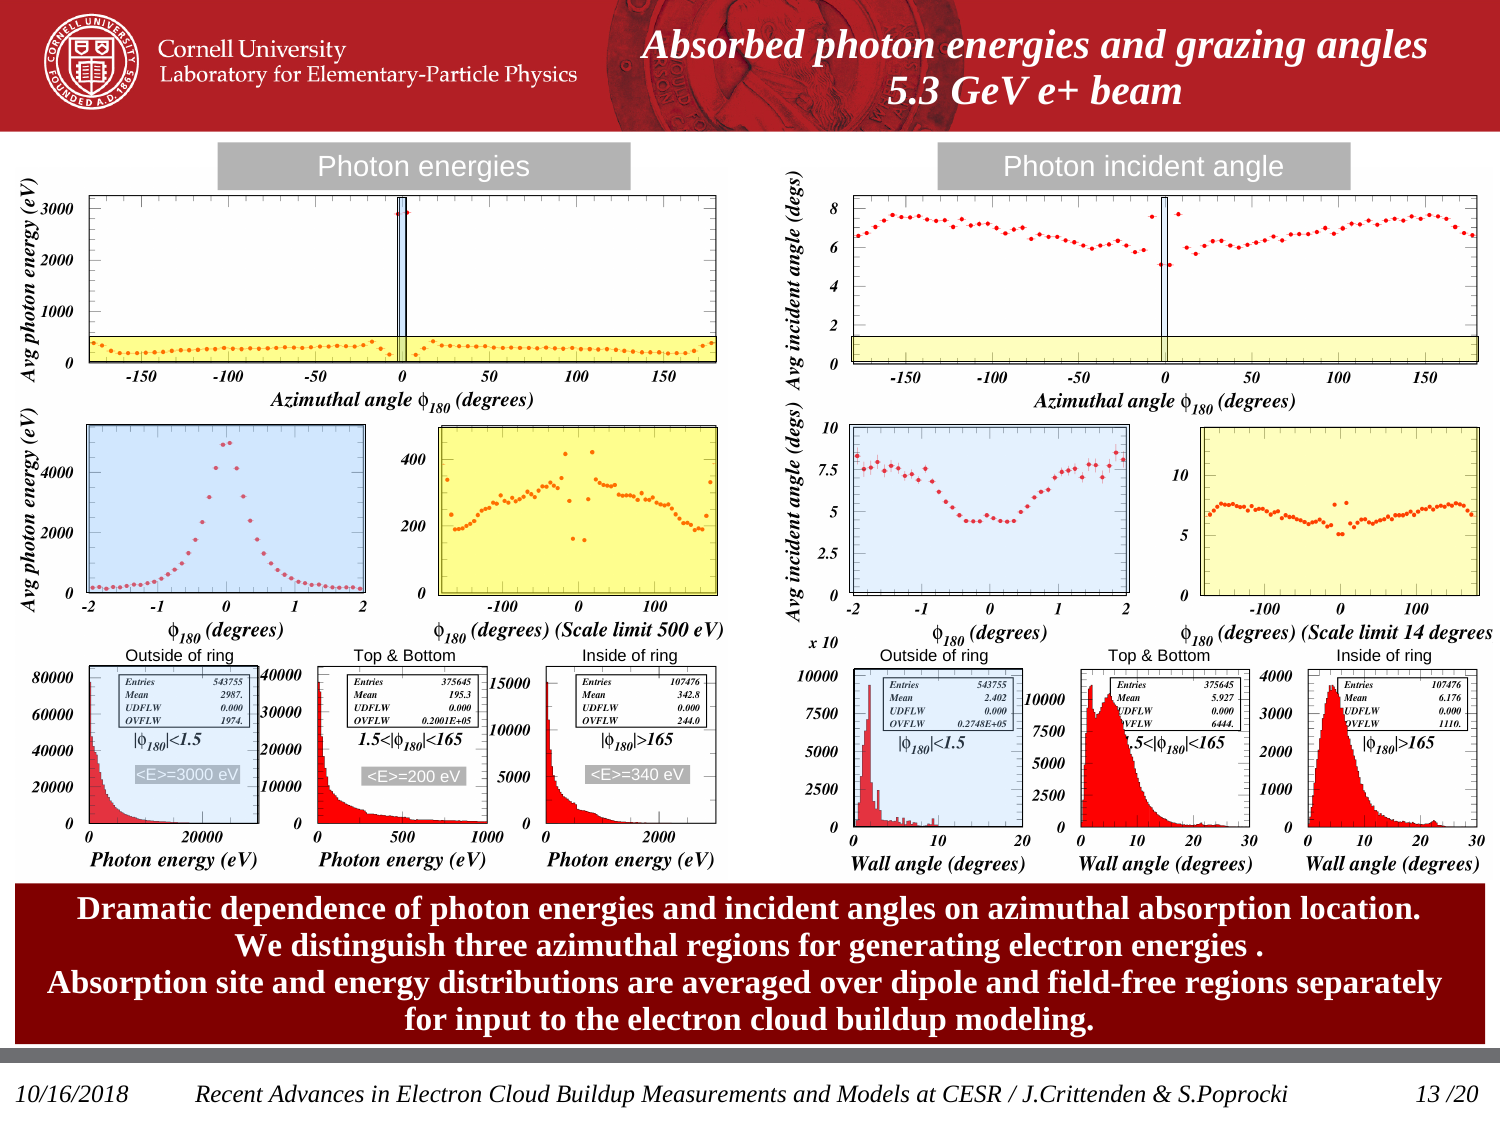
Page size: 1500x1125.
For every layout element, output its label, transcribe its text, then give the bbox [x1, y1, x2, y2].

text_box <E>=200 eV [361, 766, 467, 786]
title Absorbed photon energies and grazing angles 5.3 GeV e+ beam [570, 0, 1500, 136]
text_box Top & Bottom [300, 626, 511, 685]
picture [780, 167, 1493, 880]
text_box [851, 197, 1479, 362]
text_box Photon incident angle [937, 142, 1351, 191]
text_box [89, 685, 258, 824]
text_box Inside of ring [525, 626, 736, 685]
text_box [849, 424, 1130, 593]
text_box [1200, 427, 1480, 596]
picture [0, 0, 570, 132]
text_box [86, 424, 366, 593]
text_box Top & Bottom [1054, 626, 1265, 685]
text_box [854, 685, 1023, 827]
text_box Outside of ring [829, 626, 1040, 685]
text_box [89, 197, 717, 362]
text_box Inside of ring [1279, 626, 1490, 685]
picture [15, 167, 728, 880]
text_box Photon energies [217, 142, 631, 191]
text_box Outside of ring [75, 626, 286, 685]
text_box Dramatic dependence of photon energies and incident angles on azimuthal absorption location. We distinguish three azimuthal regions for generating electron energies . Absorption site and energy distributions are averaged over dipole and field-free regions separately for input to the electron cloud buildup modeling. [15, 883, 1486, 1045]
text_box [438, 427, 718, 596]
text_box <E>=340 eV [585, 765, 691, 784]
